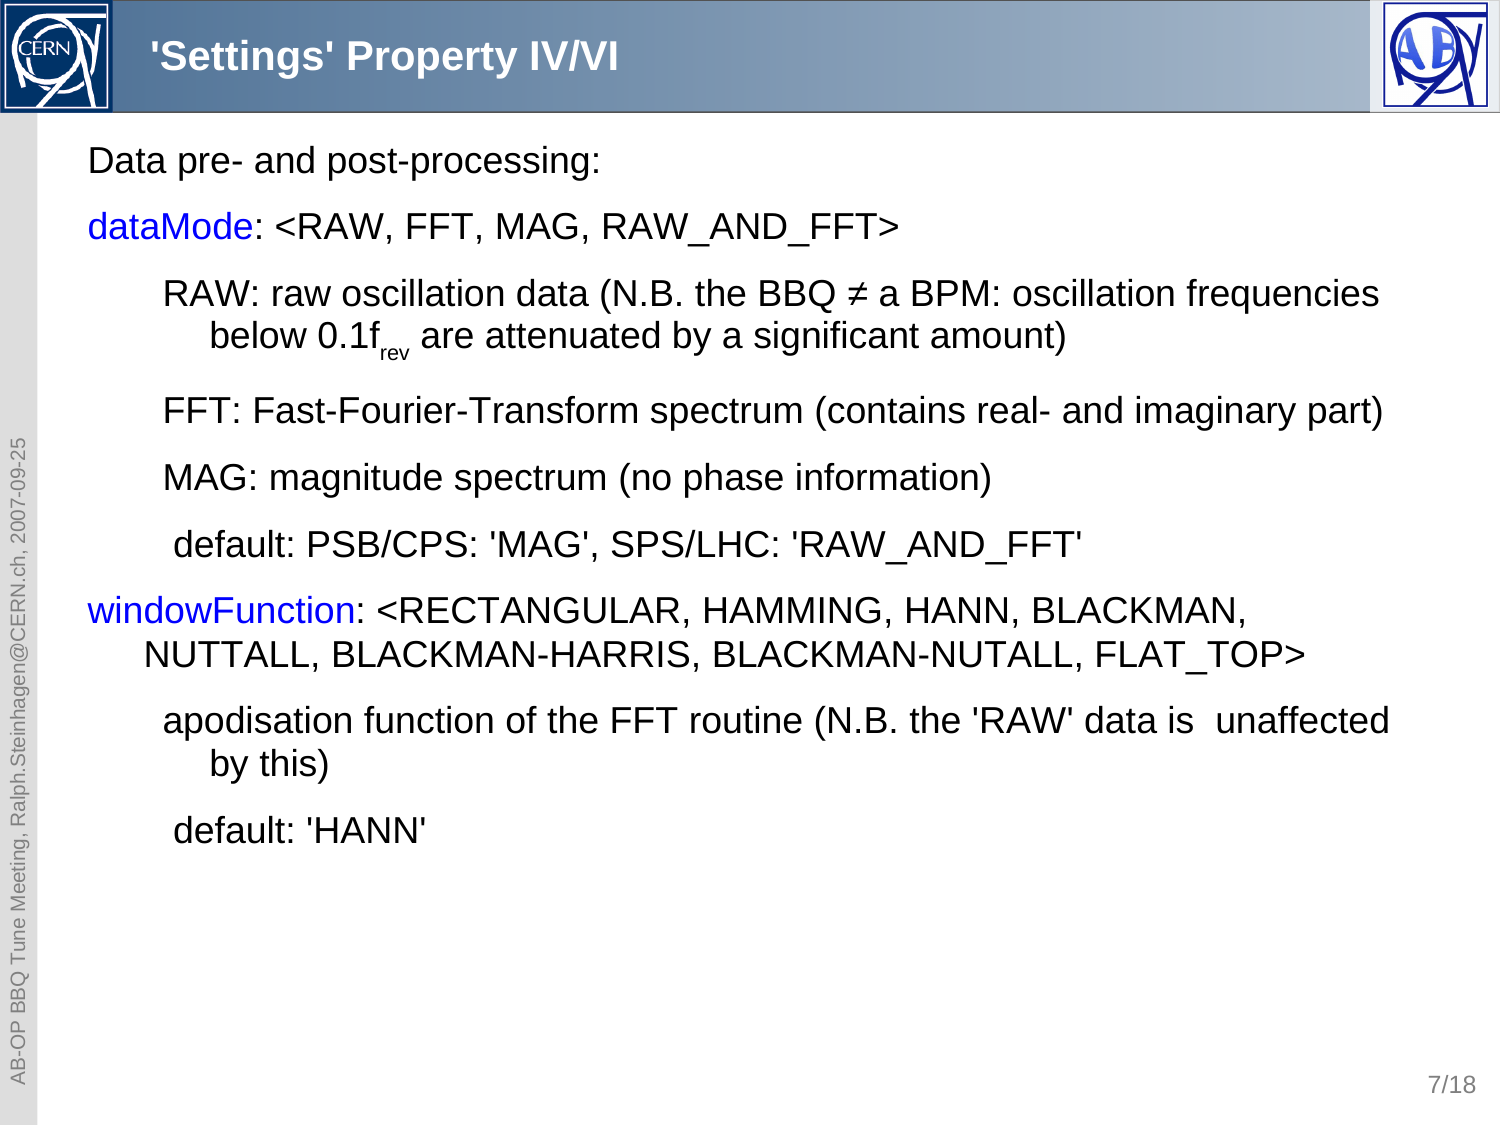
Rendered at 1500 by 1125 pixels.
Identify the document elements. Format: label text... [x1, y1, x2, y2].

picture [0, 0, 113, 113]
title 'Settings' Property IV/VI [150, 7, 1201, 106]
list Data pre- and post-processing: dataMode: <RAW, FFT, MAG, RAW_AND_FFT> RAW: raw oscillation data (N.B. the BBQ ≠ a BPM: oscillation frequencies below 0.1frev are attenuated by a significant amount) FFT: Fast-Fourier-Transform spectrum (contains real- and imaginary part) MAG: magnitude spectrum (no phase information) default: PSB/CPS: 'MAG', SPS/LHC: 'RAW_AND_FFT' windowFunction: <RECTANGULAR, HAMMING, HANN, BLACKMAN, NUTTALL, BLACKMAN-HARRIS, BLACKMAN-NUTALL, FLAT_TOP> apodisation function of the FFT routine (N.B. the 'RAW' data is unaffected by this) default: 'HANN' [87, 137, 1438, 1016]
picture [1382, 1, 1489, 108]
